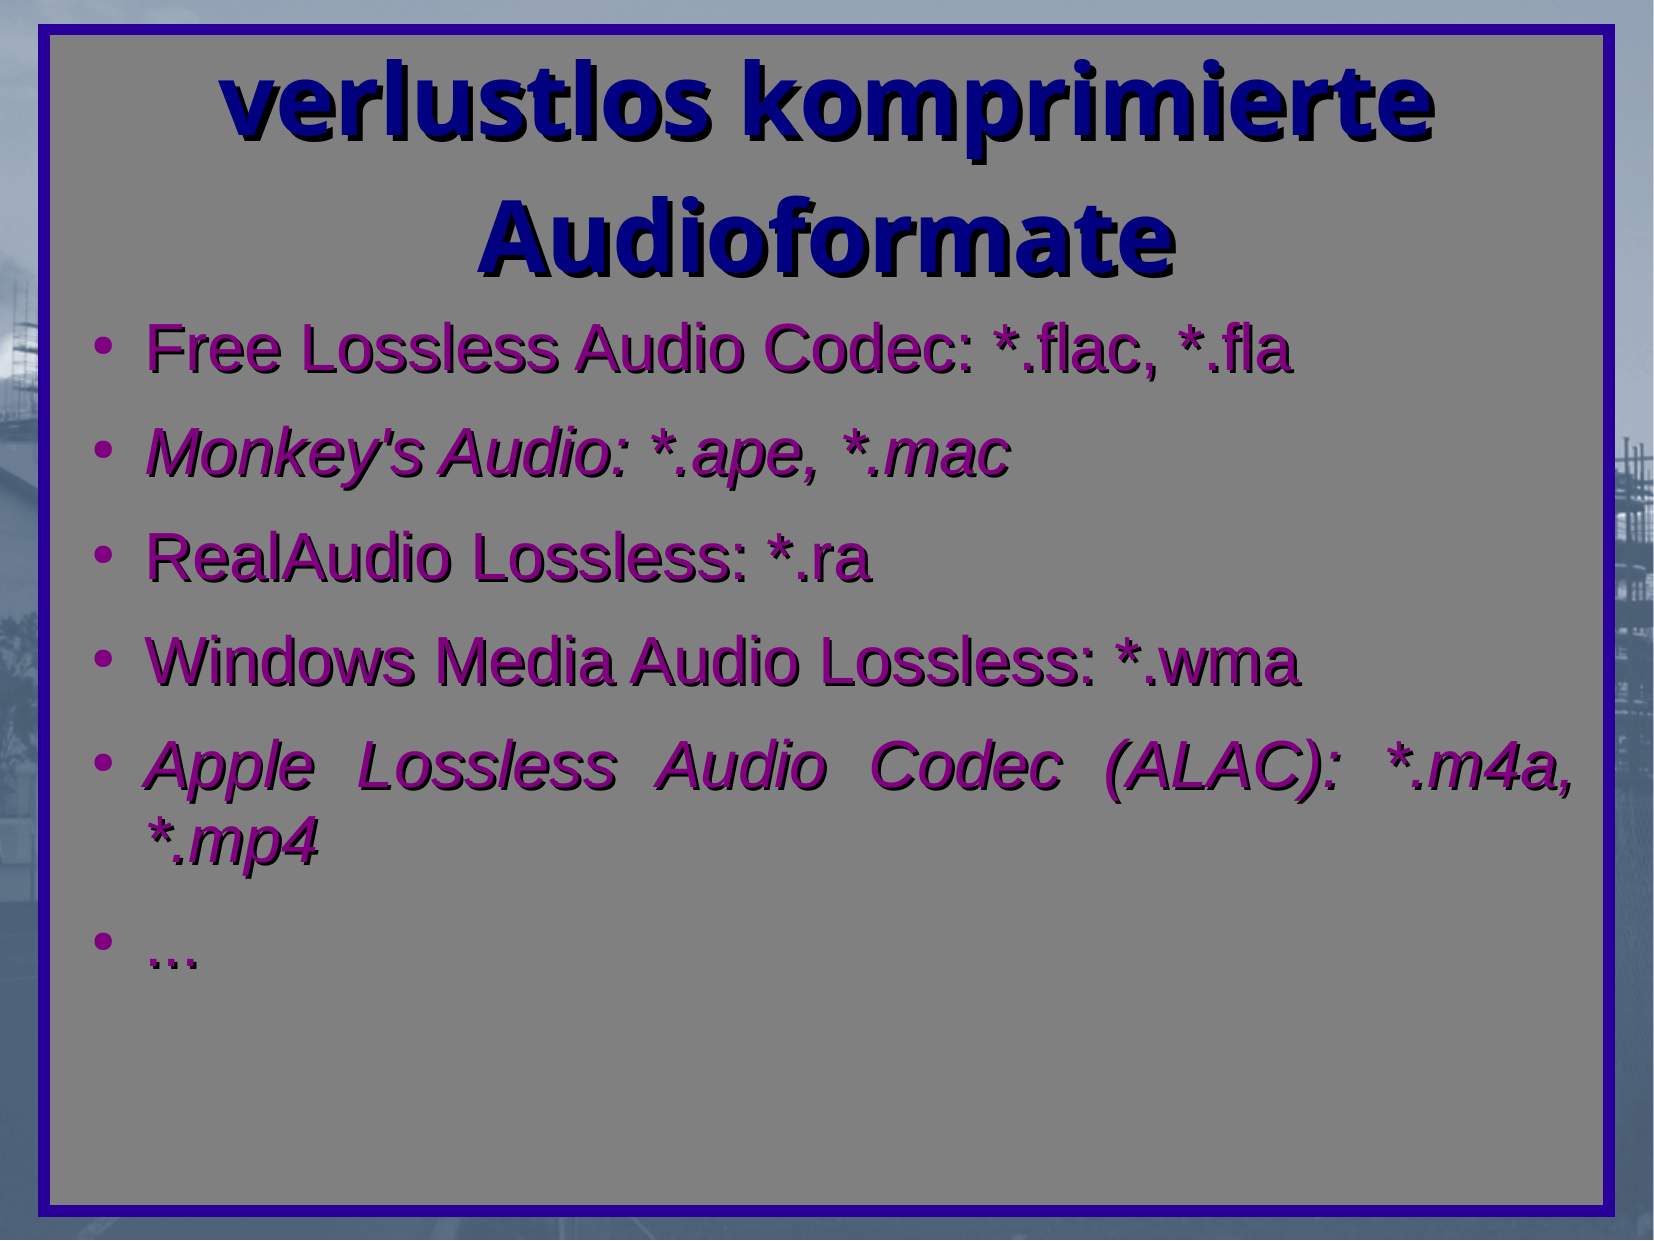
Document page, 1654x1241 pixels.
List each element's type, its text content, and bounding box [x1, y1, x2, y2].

title verlustlos komprimierte Audioformate [82, 49, 1571, 281]
picture [0, 0, 1654, 1240]
list Free Lossless Audio Codec: *.flac, *.fla Monkey's Audio: *.ape, *.mac RealAudio Lossless: *.ra Windows Media Audio Lossless: *.wma Apple Lossless Audio Codec (ALAC): *.m4a, *.mp4 ... [73, 310, 1577, 1167]
